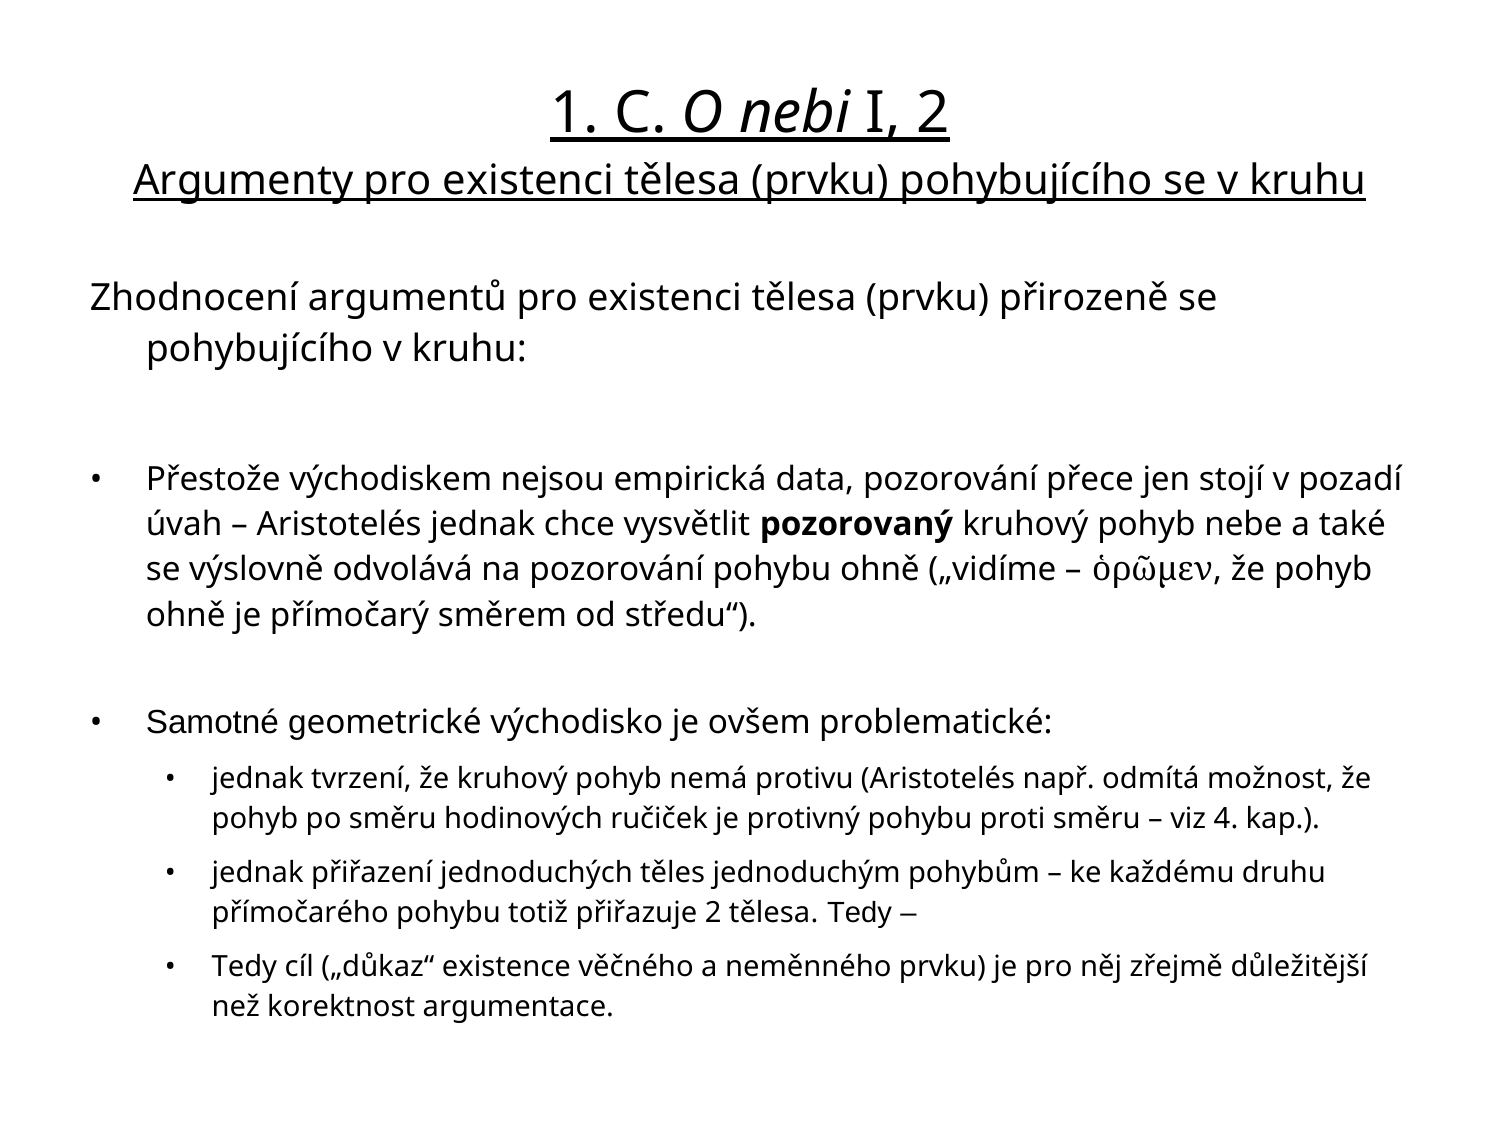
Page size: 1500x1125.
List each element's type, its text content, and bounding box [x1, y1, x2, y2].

list Zhodnocení argumentů pro existenci tělesa (prvku) přirozeně se pohybujícího v kruhu: Přestože východiskem nejsou empirická data, pozorování přece jen stojí v pozadí úvah – Aristotelés jednak chce vysvětlit pozorovaný kruhový pohyb nebe a také se výslovně odvolává na pozorování pohybu ohně („vidíme – ὁρῶμεν, že pohyb ohně je přímočarý směrem od středu“). Samotné geometrické východisko je ovšem problematické: jednak tvrzení, že kruhový pohyb nemá protivu (Aristotelés např. odmítá možnost, že pohyb po směru hodinových ručiček je protivný pohybu proti směru – viz 4. kap.). jednak přiřazení jednoduchých těles jednoduchým pohybům – ke každému druhu přímočarého pohybu totiž přiřazuje 2 tělesa. Tedy – Tedy cíl („důkaz“ existence věčného a neměnného prvku) je pro něj zřejmě důležitější než korektnost argumentace. [75, 262, 1426, 1025]
title 1. C. O nebi I, 2 Argumenty pro existenci tělesa (prvku) pohybujícího se v kruhu [75, 45, 1426, 233]
